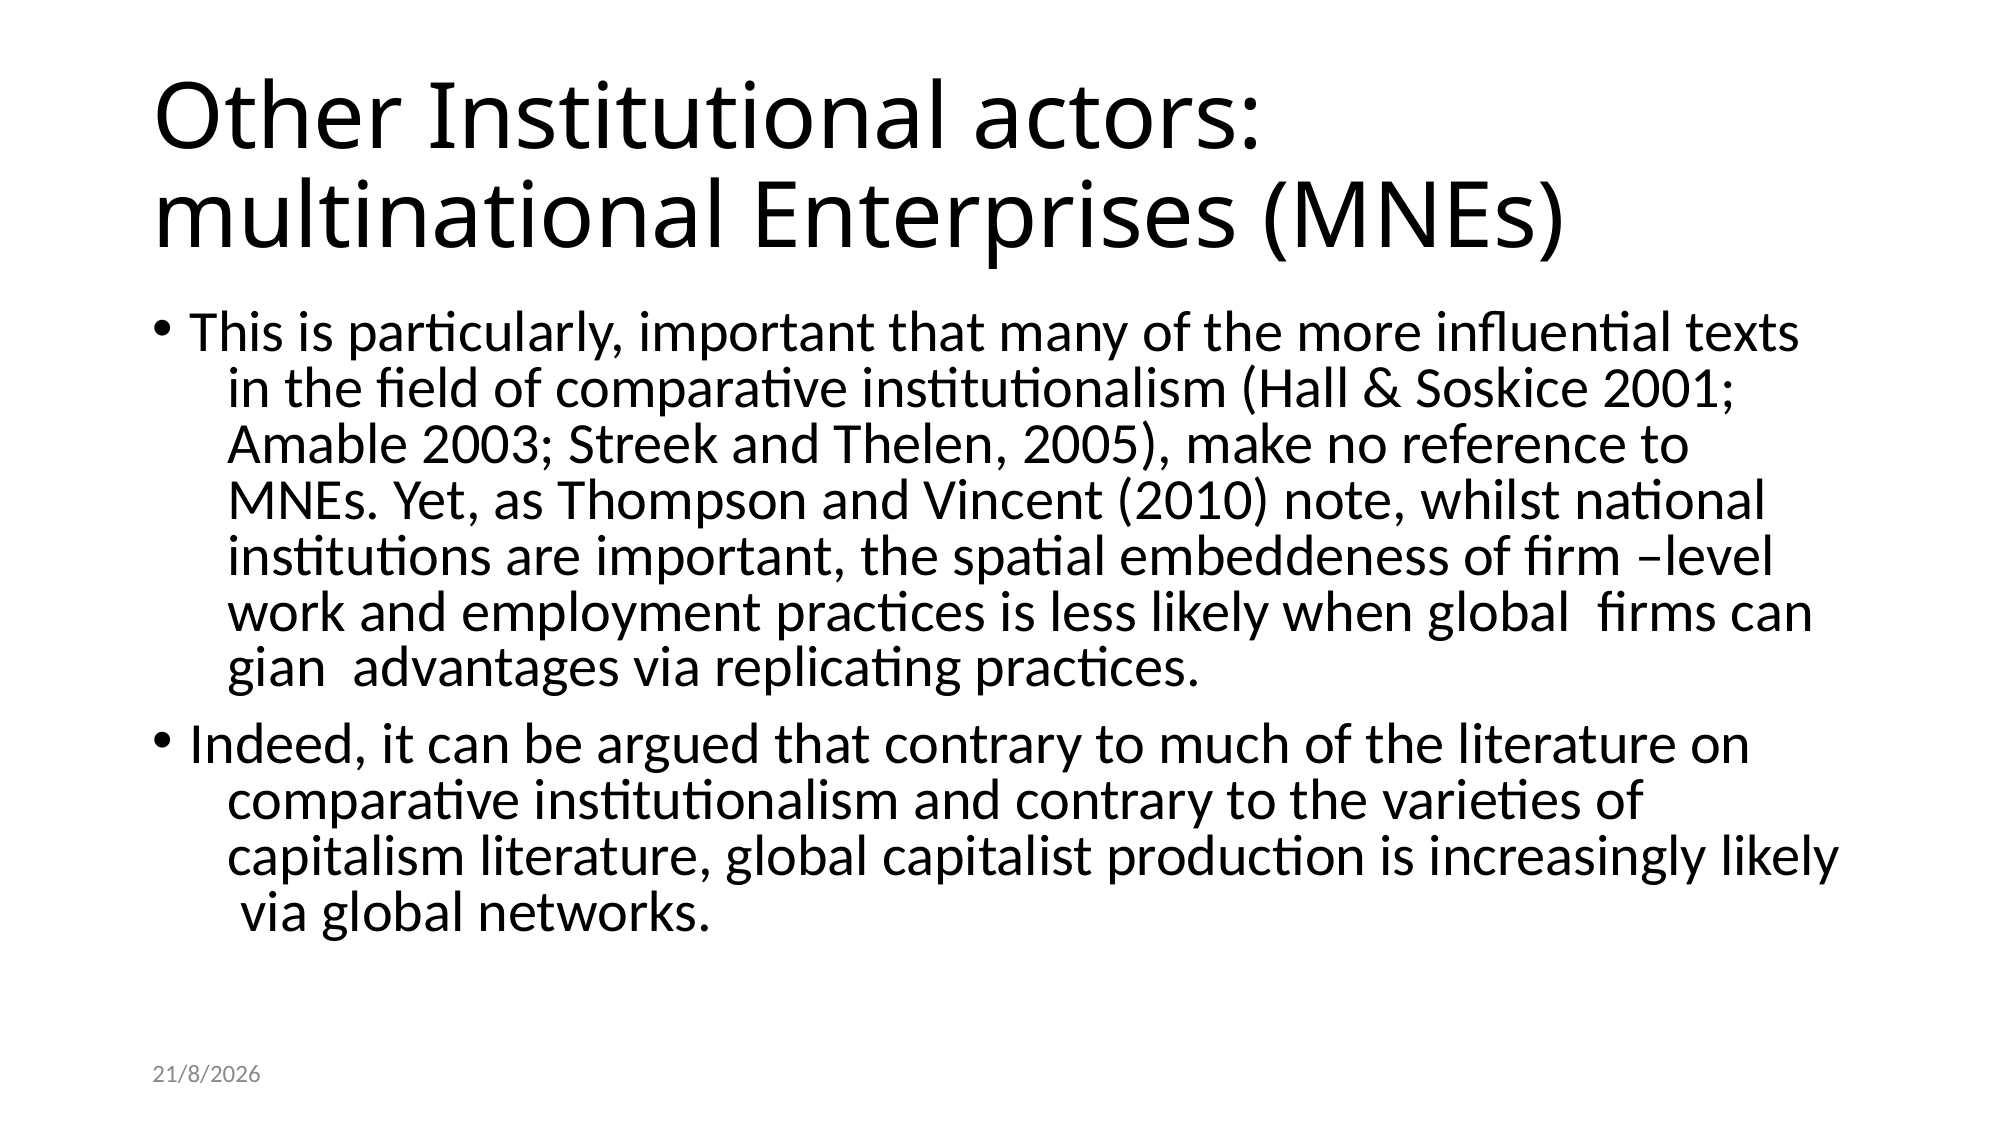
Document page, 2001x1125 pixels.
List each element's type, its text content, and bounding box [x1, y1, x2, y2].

list This is particularly, important that many of the more influential texts in the field of comparative institutionalism (Hall & Soskice 2001; Amable 2003; Streek and Thelen, 2005), make no reference to MNEs. Yet, as Thompson and Vincent (2010) note, whilst national institutions are important, the spatial embeddeness of firm –level work and employment practices is less likely when global firms can gian advantages via replicating practices. Indeed, it can be argued that contrary to much of the literature on comparative institutionalism and contrary to the varieties of capitalism literature, global capitalist production is increasingly likely via global networks. [137, 299, 1863, 1014]
title Other Institutional actors: multinational Enterprises (MNEs) [137, 59, 1863, 278]
text_box 15/3/2022 [137, 1042, 588, 1103]
